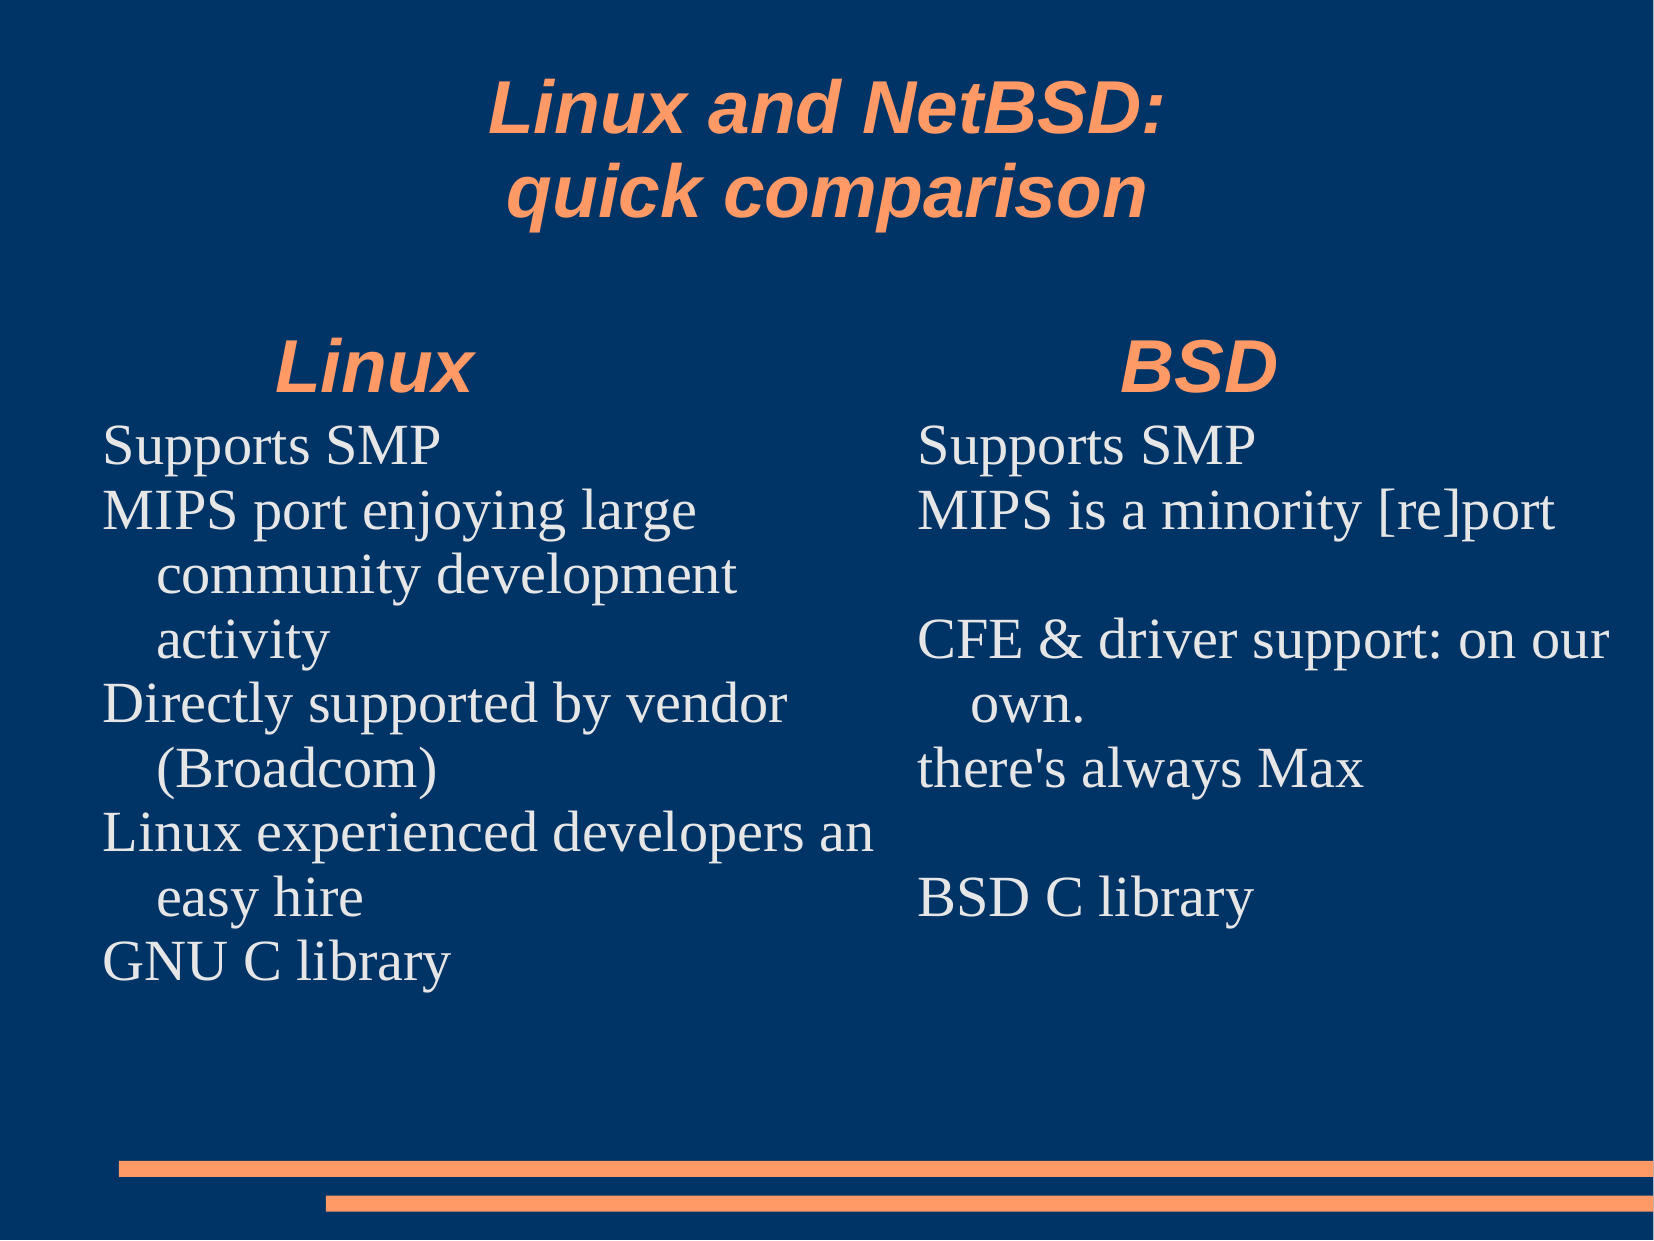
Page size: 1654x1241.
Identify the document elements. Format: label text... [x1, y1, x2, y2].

title Linux and NetBSD: quick comparison [121, 46, 1534, 254]
title BSD [937, 300, 1463, 433]
title Linux [112, 300, 638, 433]
list Supports SMP MIPS port enjoying large community development activity Directly supported by vendor (Broadcom) Linux experienced developers an easy hire GNU C library [85, 412, 901, 1126]
list Supports SMP MIPS is a minority [re]port CFE & driver support: on our own. there's always Max BSD C library [900, 412, 1654, 1073]
